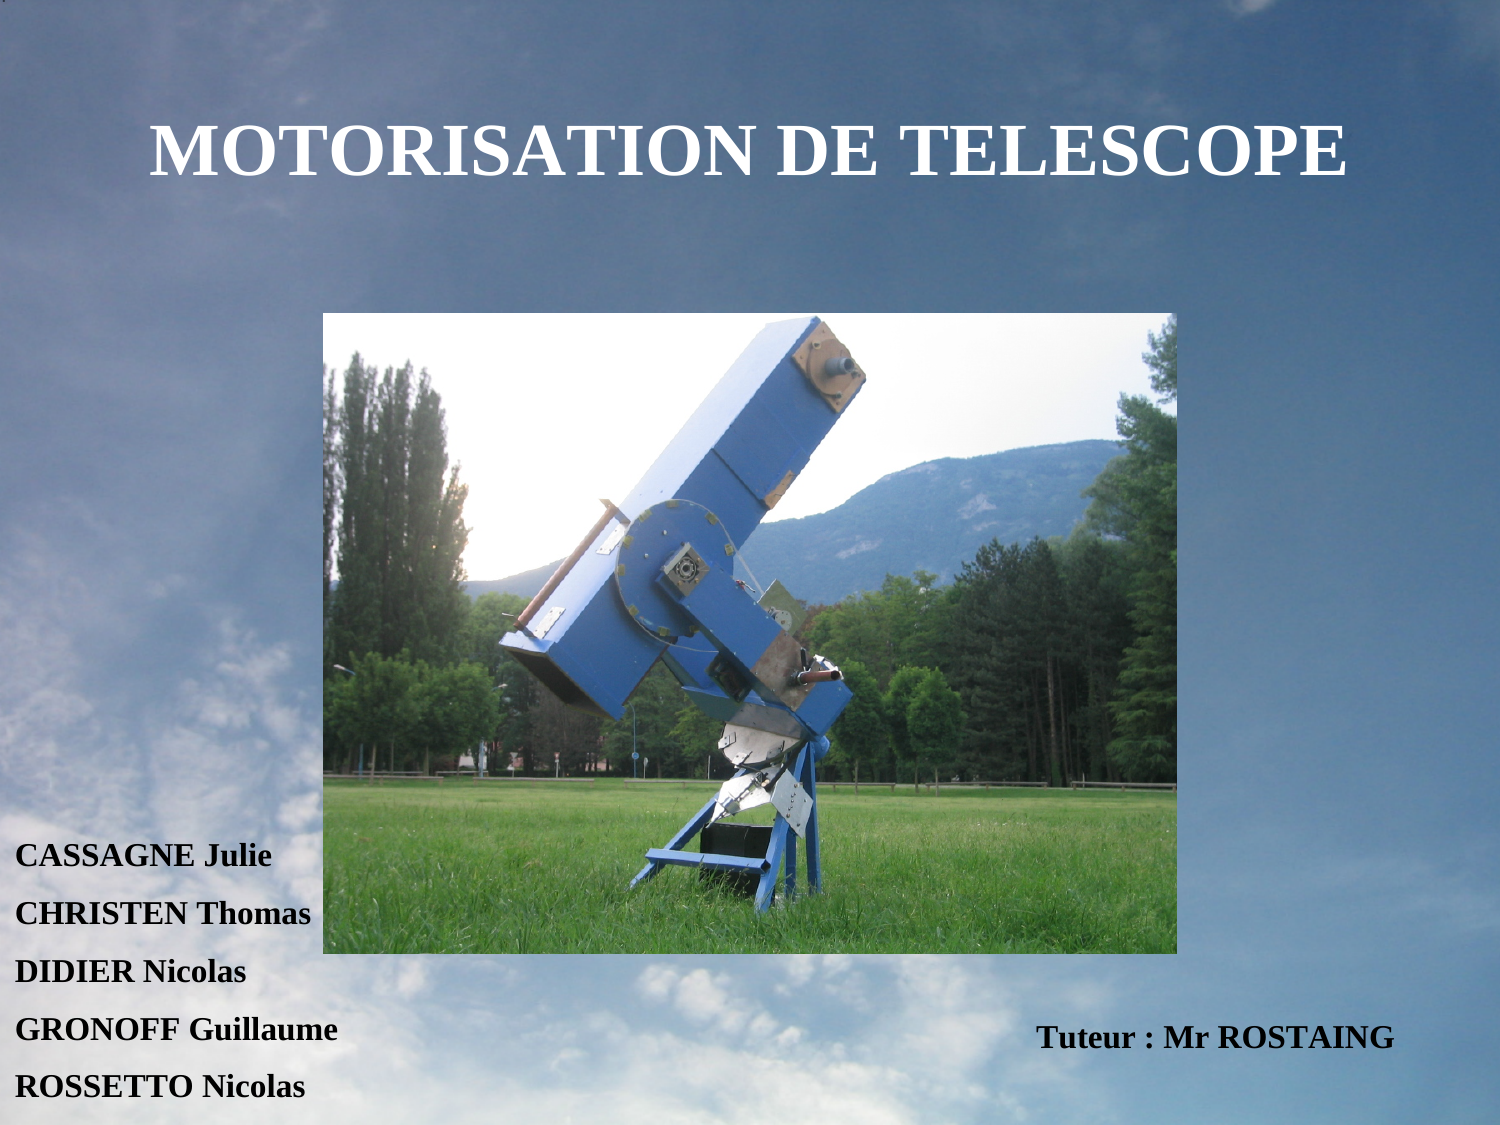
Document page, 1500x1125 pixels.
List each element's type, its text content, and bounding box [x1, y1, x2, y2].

picture [0, 0, 1500, 1125]
title MOTORISATION DE TELESCOPE [75, 45, 1426, 256]
text_box Tuteur : Mr ROSTAING [1021, 1011, 1411, 1064]
text_box CASSAGNE Julie CHRISTEN Thomas DIDIER Nicolas GRONOFF Guillaume ROSSETTO Nicolas [0, 829, 354, 1113]
